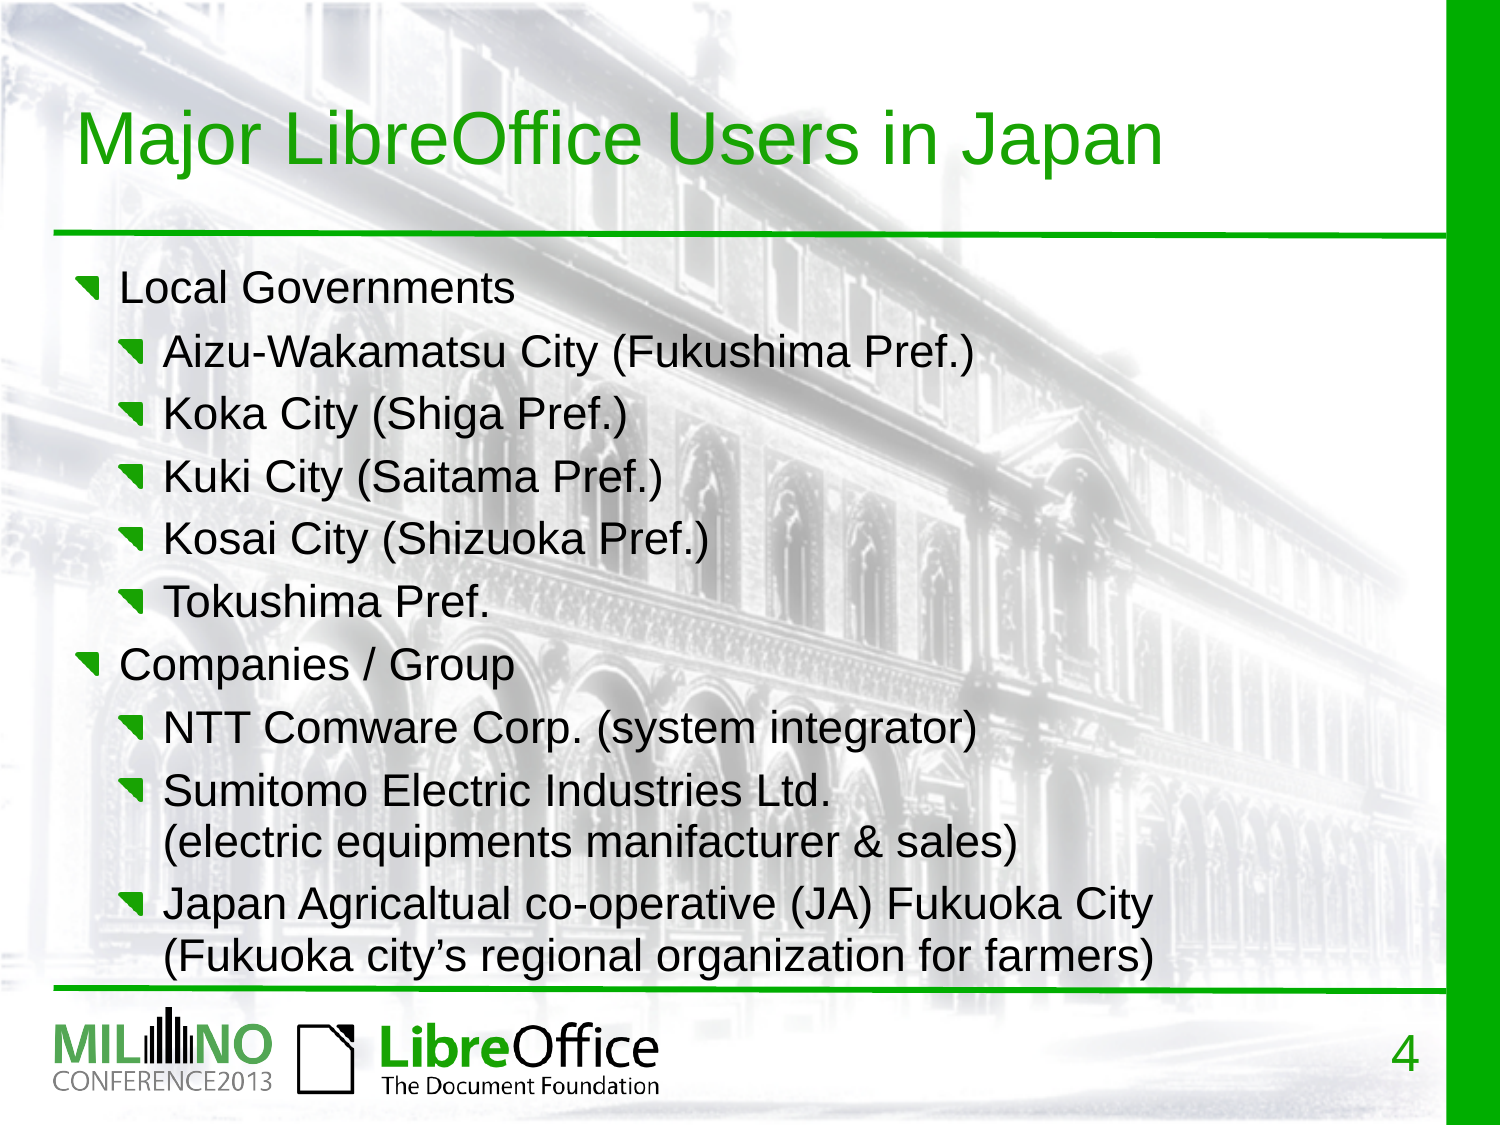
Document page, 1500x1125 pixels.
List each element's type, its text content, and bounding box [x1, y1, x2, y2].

title Major LibreOffice Users in Japan [75, 96, 1425, 181]
list Local Governments Aizu-Wakamatsu City (Fukushima Pref.) Koka City (Shiga Pref.) Kuki City (Saitama Pref.) Kosai City (Shizuoka Pref.) Tokushima Pref. Companies / Group NTT Comware Corp. (system integrator) Sumitomo Electric Industries Ltd. (electric equipments manifacturer & sales) Japan Agricaltual co-operative (JA) Fukuoka City (Fukuoka city’s regional organization for farmers) [75, 262, 1425, 981]
picture [0, 1, 1446, 1125]
